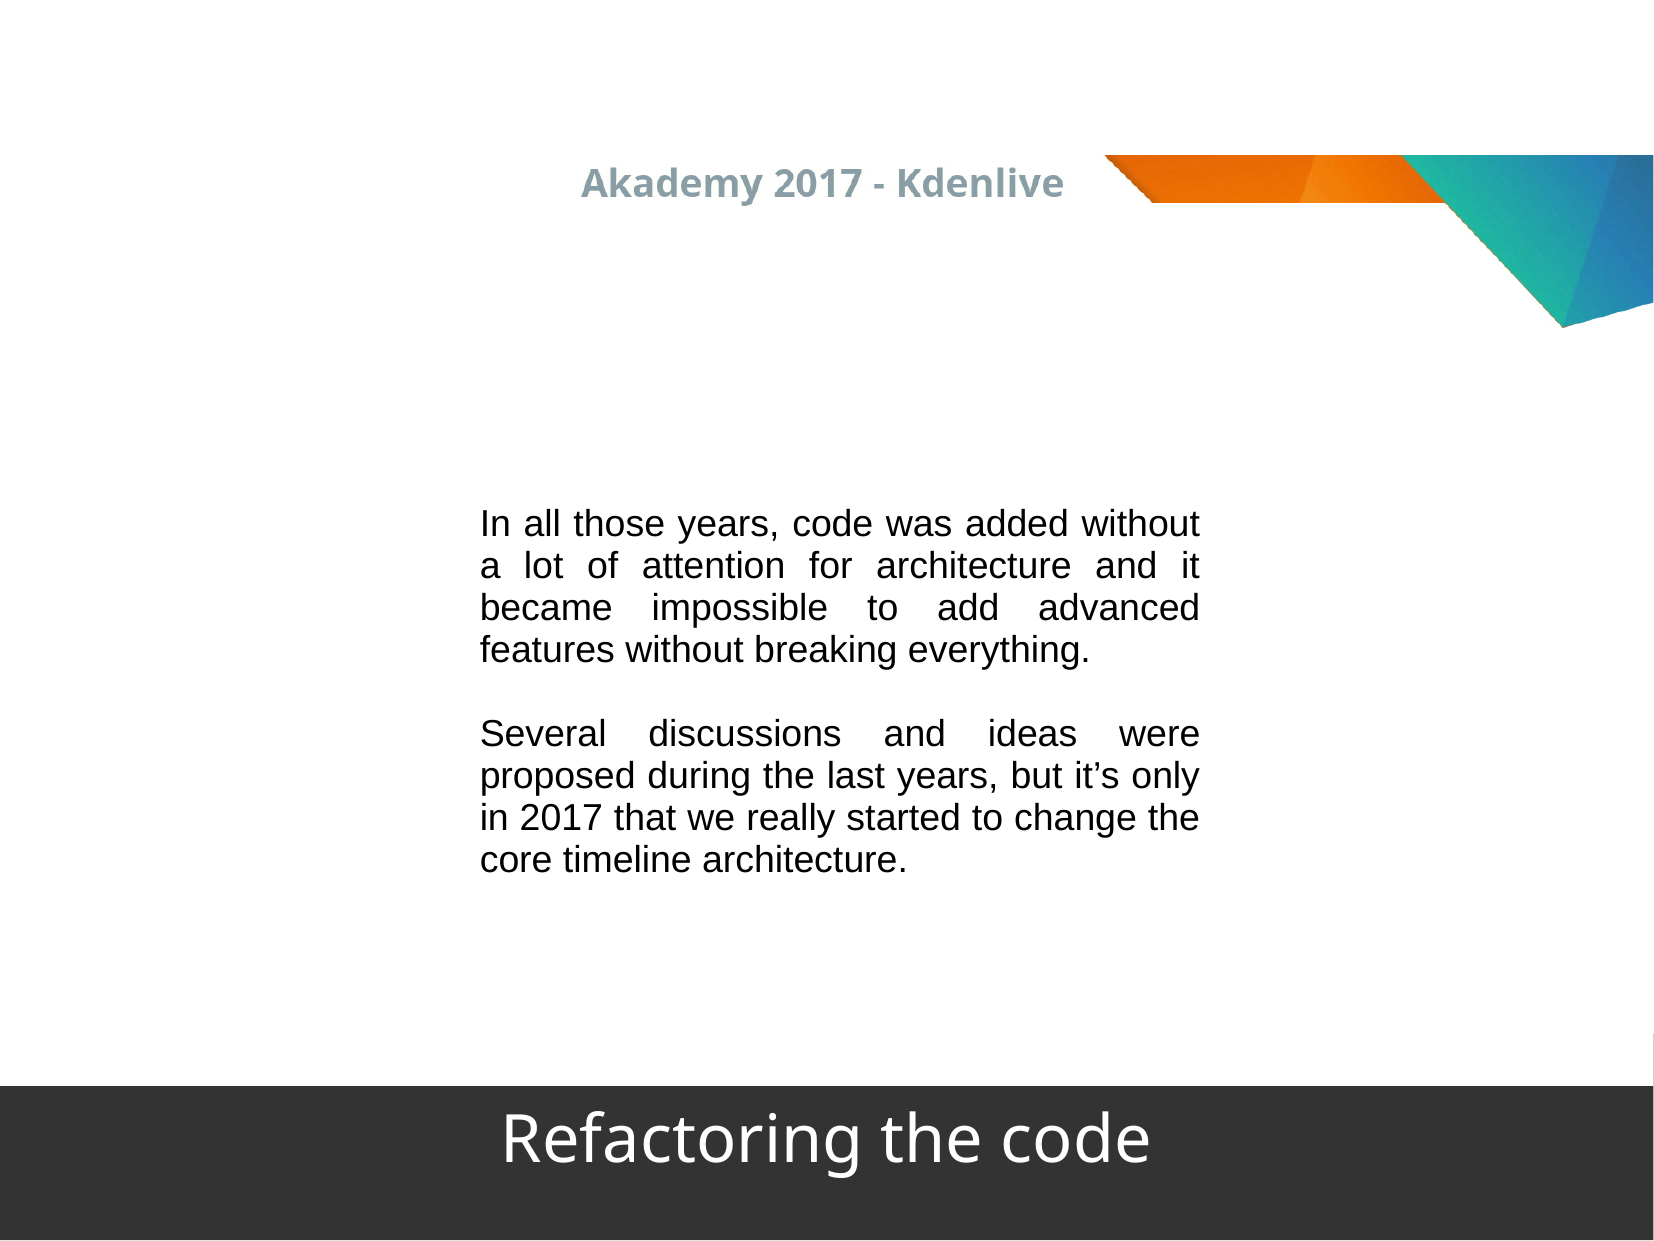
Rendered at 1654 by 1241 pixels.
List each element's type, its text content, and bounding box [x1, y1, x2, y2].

text_box In all those years, code was added without a lot of attention for architecture and it became impossible to add advanced features without breaking everything. Several discussions and ideas were proposed during the last years, but it’s only in 2017 that we really started to change the core timeline architecture. [465, 495, 1216, 884]
picture [0, 155, 1654, 1086]
title Refactoring the code [0, 1086, 1654, 1241]
